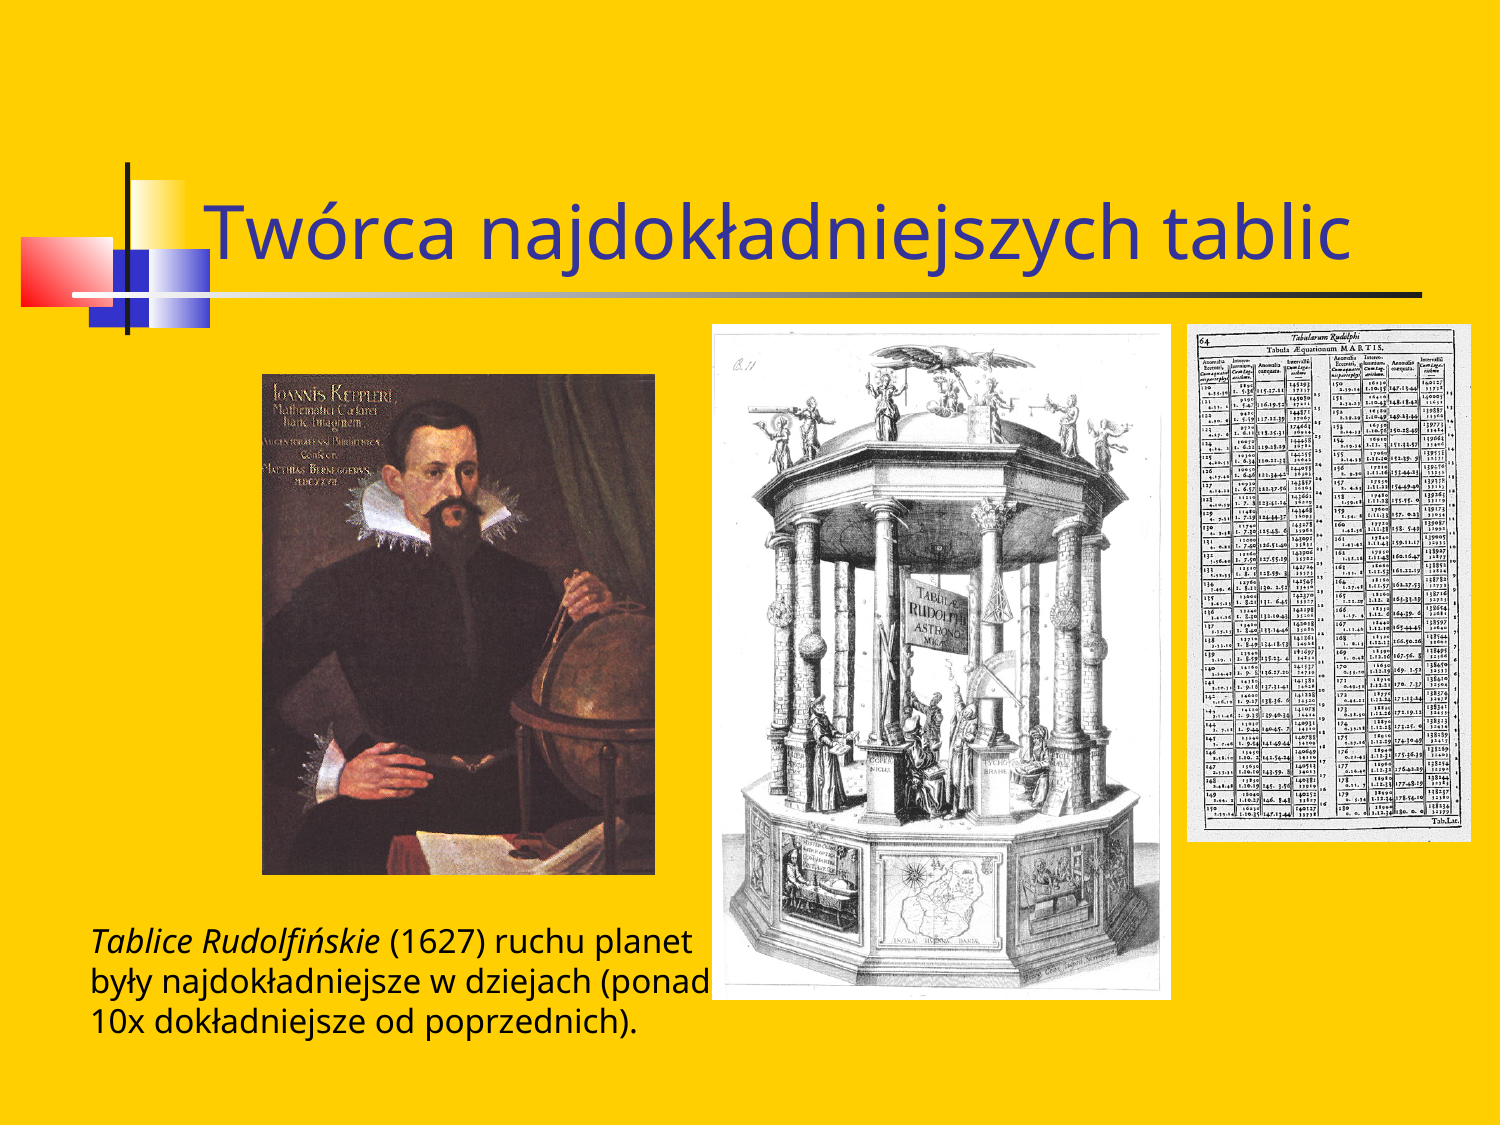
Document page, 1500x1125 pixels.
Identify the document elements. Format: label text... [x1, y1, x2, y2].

picture [712, 324, 1171, 1000]
text_box Tablice Rudolfińskie (1627) ruchu planet były najdokładniejsze w dziejach (ponad 10x dokładniejsze od poprzednich). [75, 912, 738, 1048]
picture [1187, 324, 1471, 842]
picture [262, 374, 655, 876]
title Twórca najdokładniejszych tablic [188, 101, 1468, 289]
